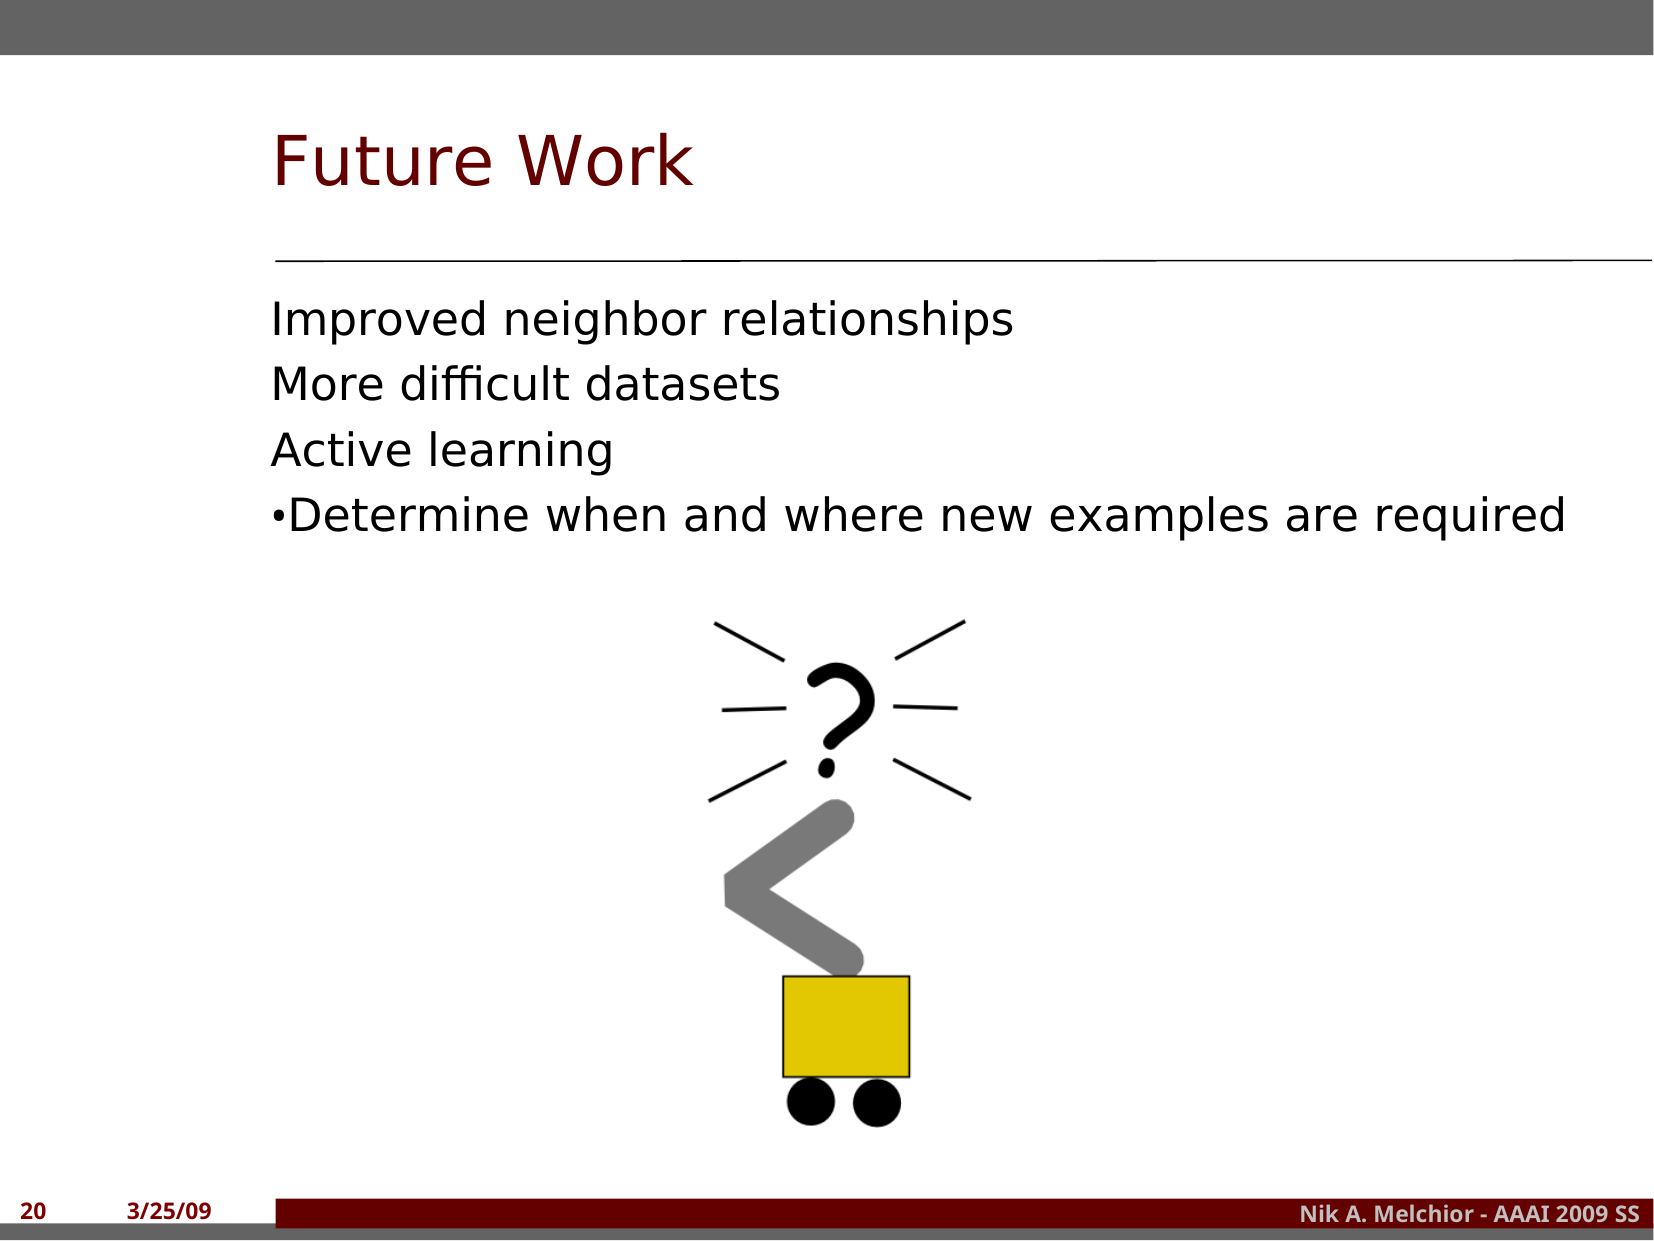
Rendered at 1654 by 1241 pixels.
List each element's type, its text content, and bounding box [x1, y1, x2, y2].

picture [655, 569, 1020, 1168]
title Future Work [271, 75, 1553, 255]
list Improved neighbor relationships More difficult datasets Active learning Determine when and where new examples are required [270, 294, 1607, 1080]
